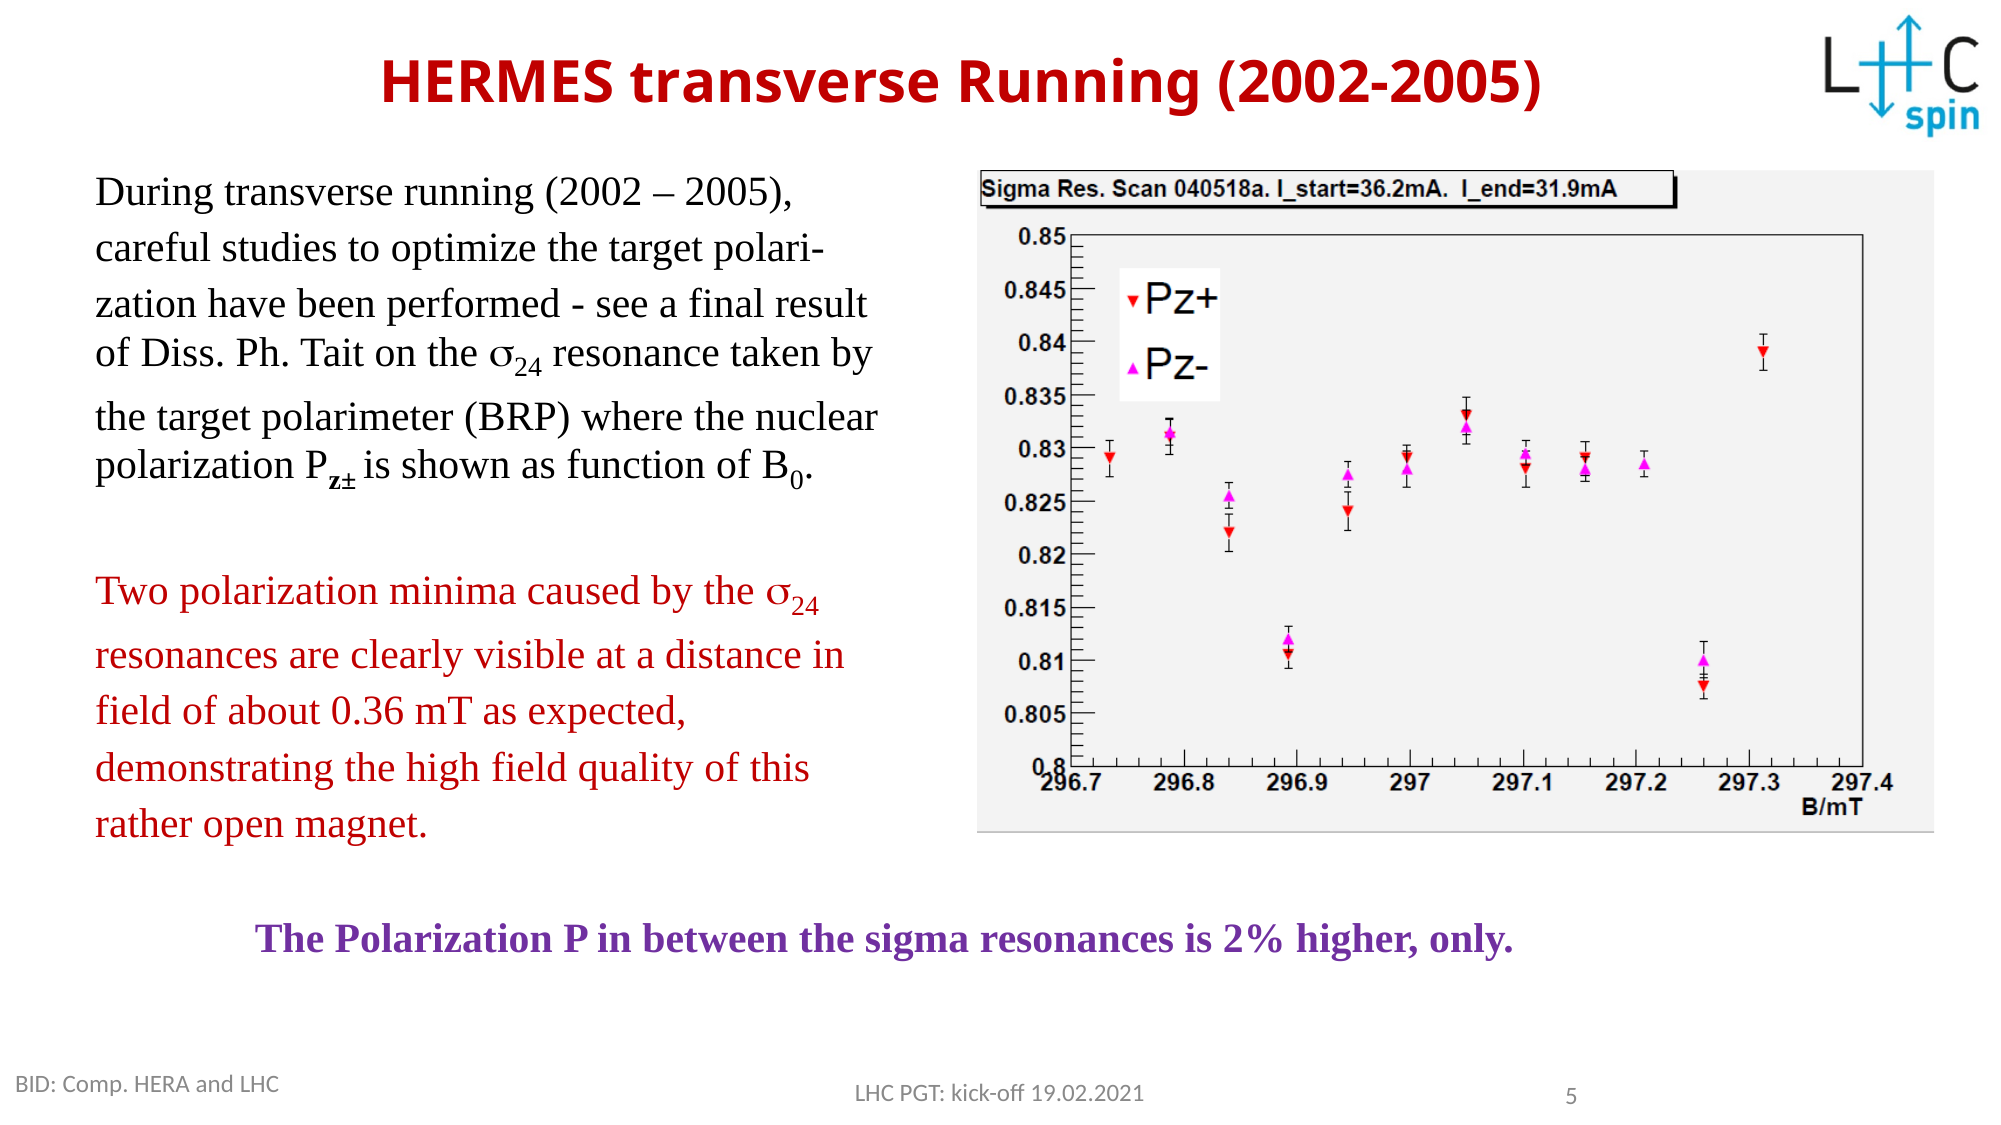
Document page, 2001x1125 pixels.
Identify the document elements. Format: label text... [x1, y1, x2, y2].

text_box During transverse running (2002 – 2005), careful studies to optimize the target polari-zation have been performed - see a final result of Diss. Ph. Tait on the s24 resonance taken by the target polarimeter (BRP) where the nuclear polarization Pz± is shown as function of B0. [80, 149, 924, 502]
text_box The Polarization P in between the sigma resonances is 2% higher, only. [239, 903, 1682, 970]
picture [977, 170, 1935, 833]
text_box HERMES transverse Running (2002-2005) [206, 36, 1716, 123]
picture [1816, 8, 1989, 142]
text_box LHC PGT: kick-off 19.02.2021 [662, 1061, 1338, 1122]
text_box [1550, 1065, 2000, 1125]
text_box BID: Comp. HERA and LHC [0, 1052, 451, 1113]
text_box Two polarization minima caused by the s24 resonances are clearly visible at a distance in field of about 0.36 mT as expected, demonstrating the high field quality of this rather open magnet. [80, 556, 878, 853]
